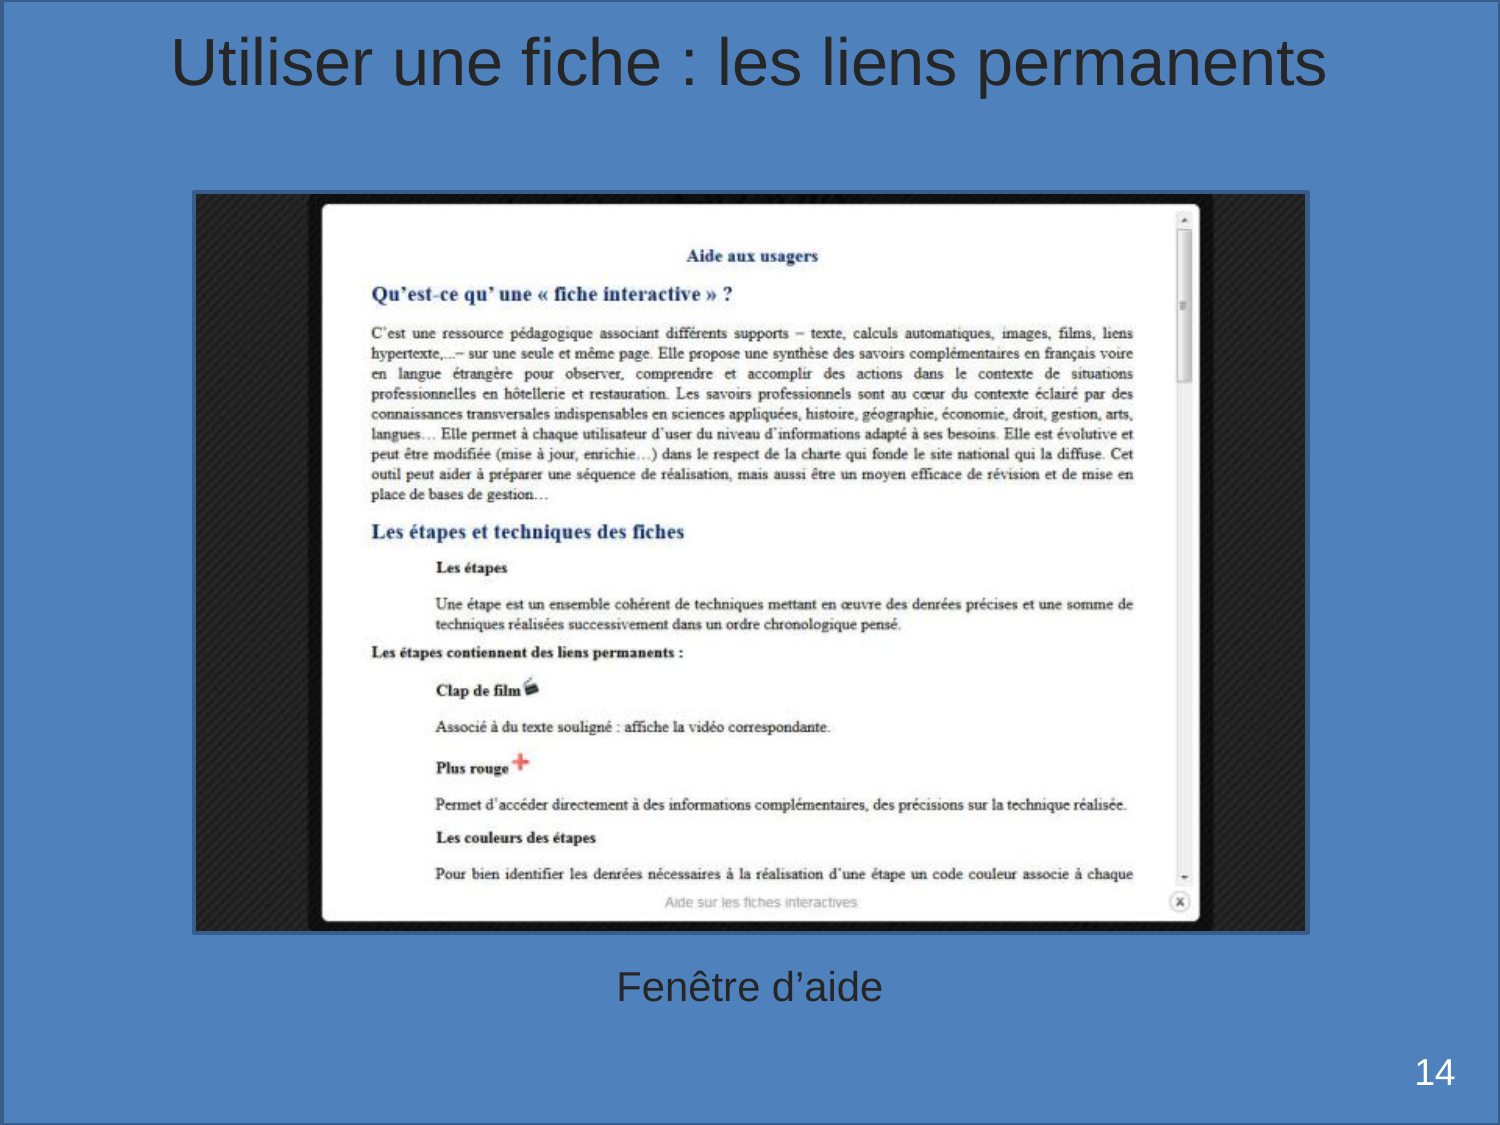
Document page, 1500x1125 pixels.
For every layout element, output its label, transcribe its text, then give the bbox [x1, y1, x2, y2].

text_box Utiliser une fiche : les liens permanents [135, 10, 1365, 138]
text_box <numéro> [1387, 1040, 1483, 1101]
picture [195, 193, 1307, 932]
subtitle Fenêtre d’aide [135, 952, 1365, 1118]
text_box [1, 0, 1500, 1125]
